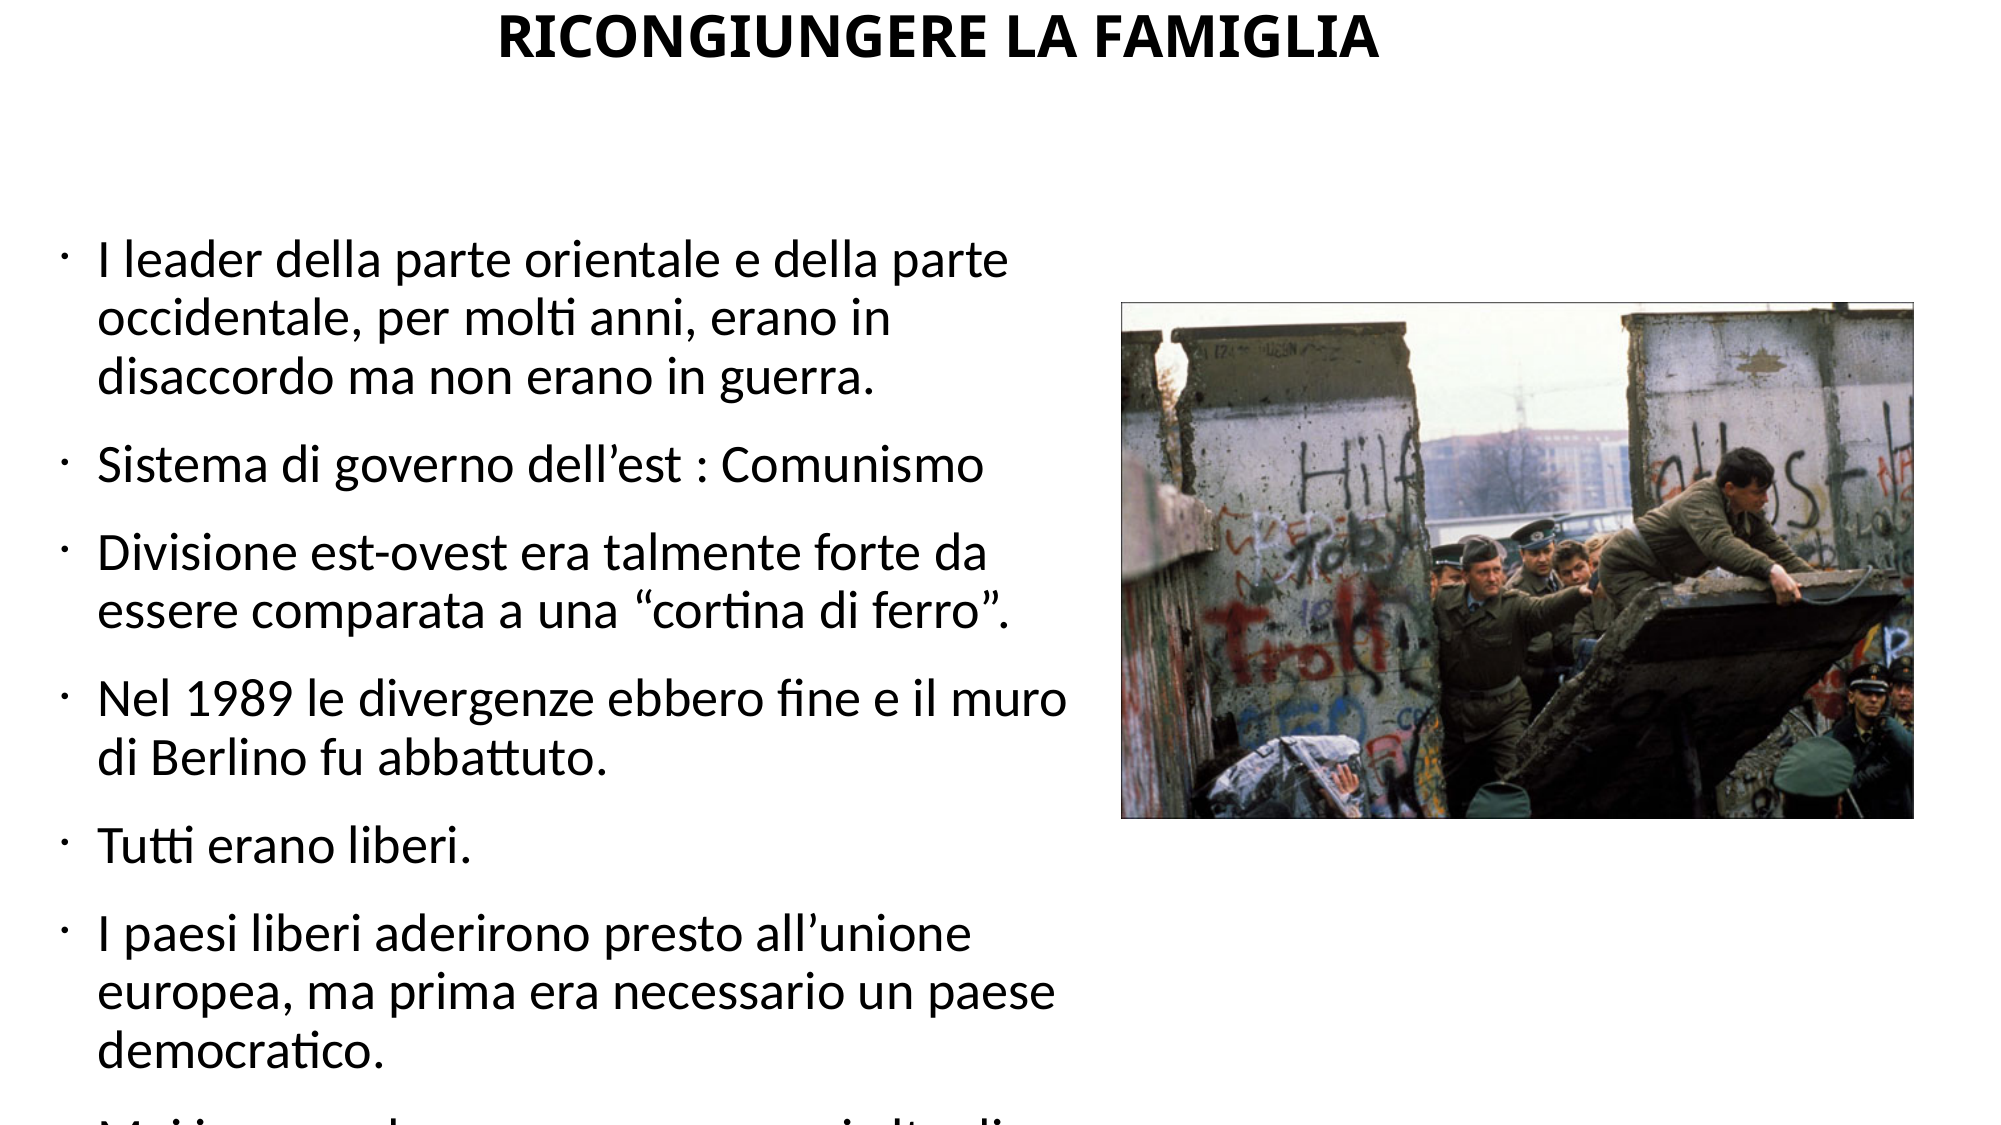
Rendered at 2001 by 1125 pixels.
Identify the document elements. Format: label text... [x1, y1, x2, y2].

picture [1121, 302, 1914, 819]
title RICONGIUNGERE LA FAMIGLIA [447, 0, 1444, 124]
list I leader della parte orientale e della parte occidentale, per molti anni, erano in disaccordo ma non erano in guerra. Sistema di governo dell’est : Comunismo Divisione est-ovest era talmente forte da essere comparata a una “cortina di ferro”. Nel 1989 le divergenze ebbero fine e il muro di Berlino fu abbattuto. Tutti erano liberi. I paesi liberi aderirono presto all’unione europea, ma prima era necessario un paese democratico. Mai in precedenza un numero cosi alto di paesi aveva aderito all’UE in un così breve periodo. [45, 128, 1122, 1071]
